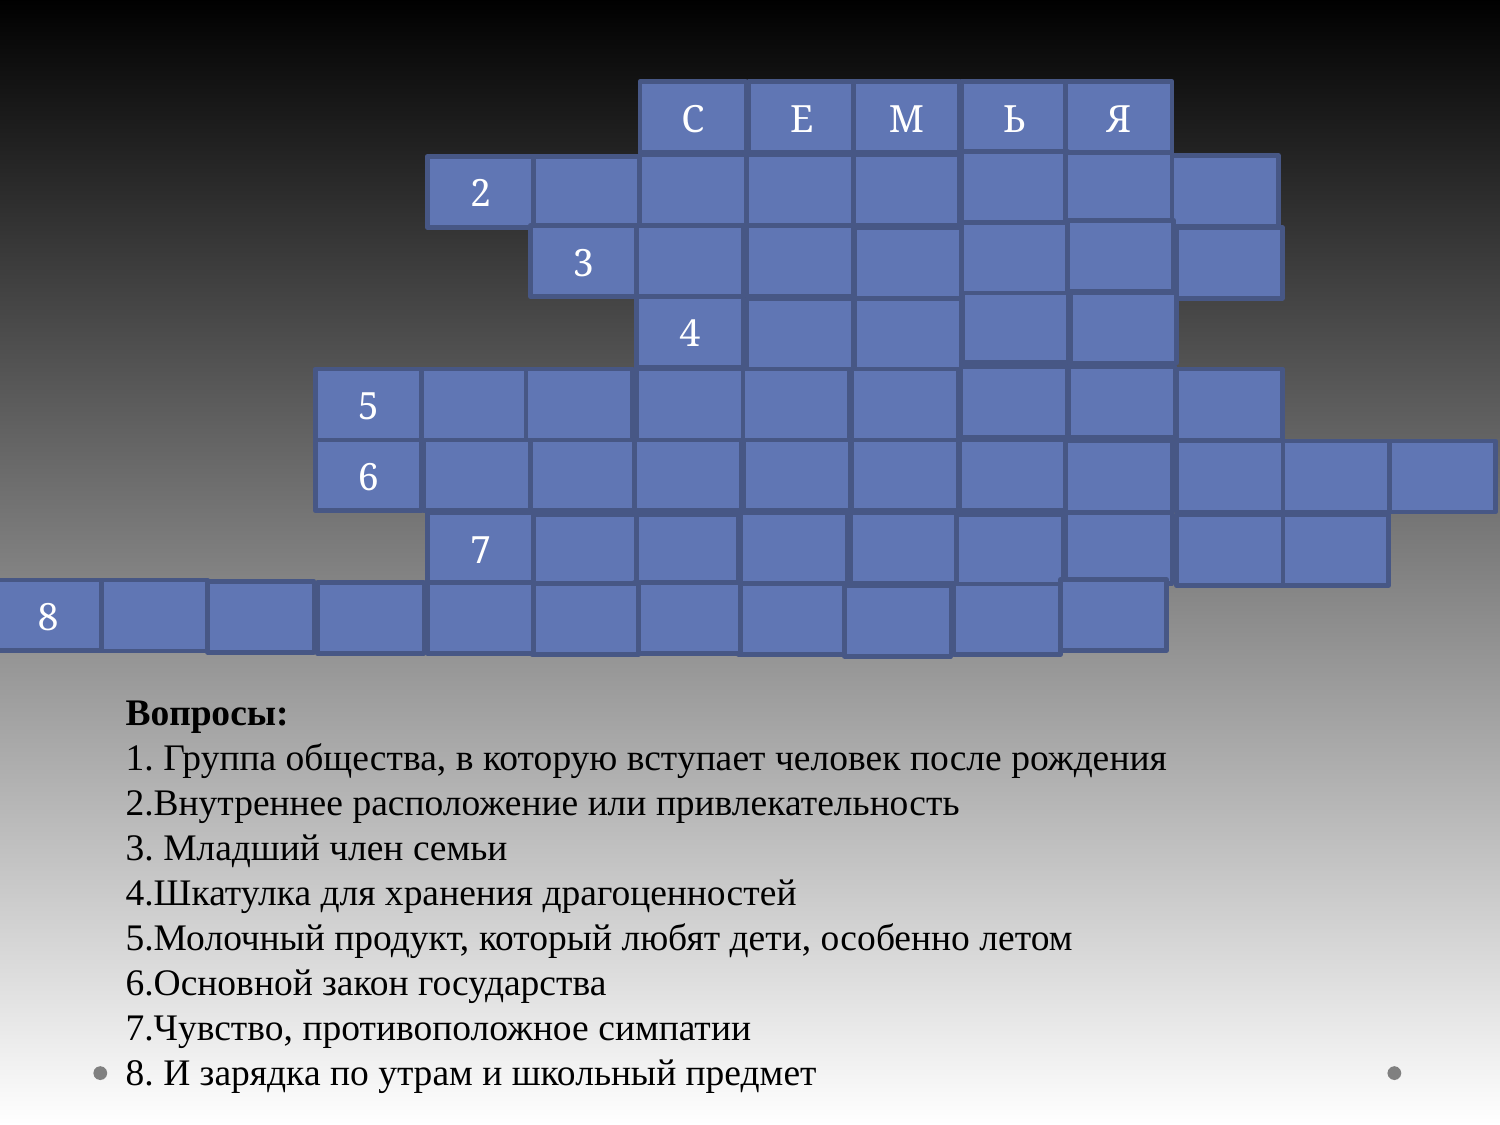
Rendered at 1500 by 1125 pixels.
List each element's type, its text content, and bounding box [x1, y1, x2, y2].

text_box Вопросы: 1. Группа общества, в которую вступает человек после рождения 2.Внутреннее расположение или привлекательность 3. Младший член семьи 4.Шкатулка для хранения драгоценностей 5.Молочный продукт, который любят дети, особенно летом 6.Основной закон государства 7.Чувство, противоположное симпатии 8. И зарядка по утрам и школьный предмет [110, 680, 1500, 1101]
text_box 5 [315, 369, 421, 439]
text_box 3 [530, 225, 637, 297]
text_box Я [1065, 81, 1173, 152]
text_box 8 [0, 579, 102, 651]
text_box [1176, 369, 1283, 440]
text_box [101, 580, 314, 653]
text_box [427, 512, 951, 657]
text_box 2 [427, 156, 534, 228]
text_box [1176, 441, 1496, 512]
text_box 7 [427, 512, 534, 582]
text_box [1176, 514, 1389, 586]
text_box [534, 154, 960, 297]
text_box [317, 582, 424, 654]
text_box М [853, 81, 960, 153]
text_box Е [748, 81, 853, 153]
text_box [421, 151, 1283, 655]
text_box Ь [961, 81, 1065, 151]
text_box С [639, 81, 747, 153]
text_box 6 [315, 439, 422, 511]
text_box 4 [636, 296, 743, 368]
